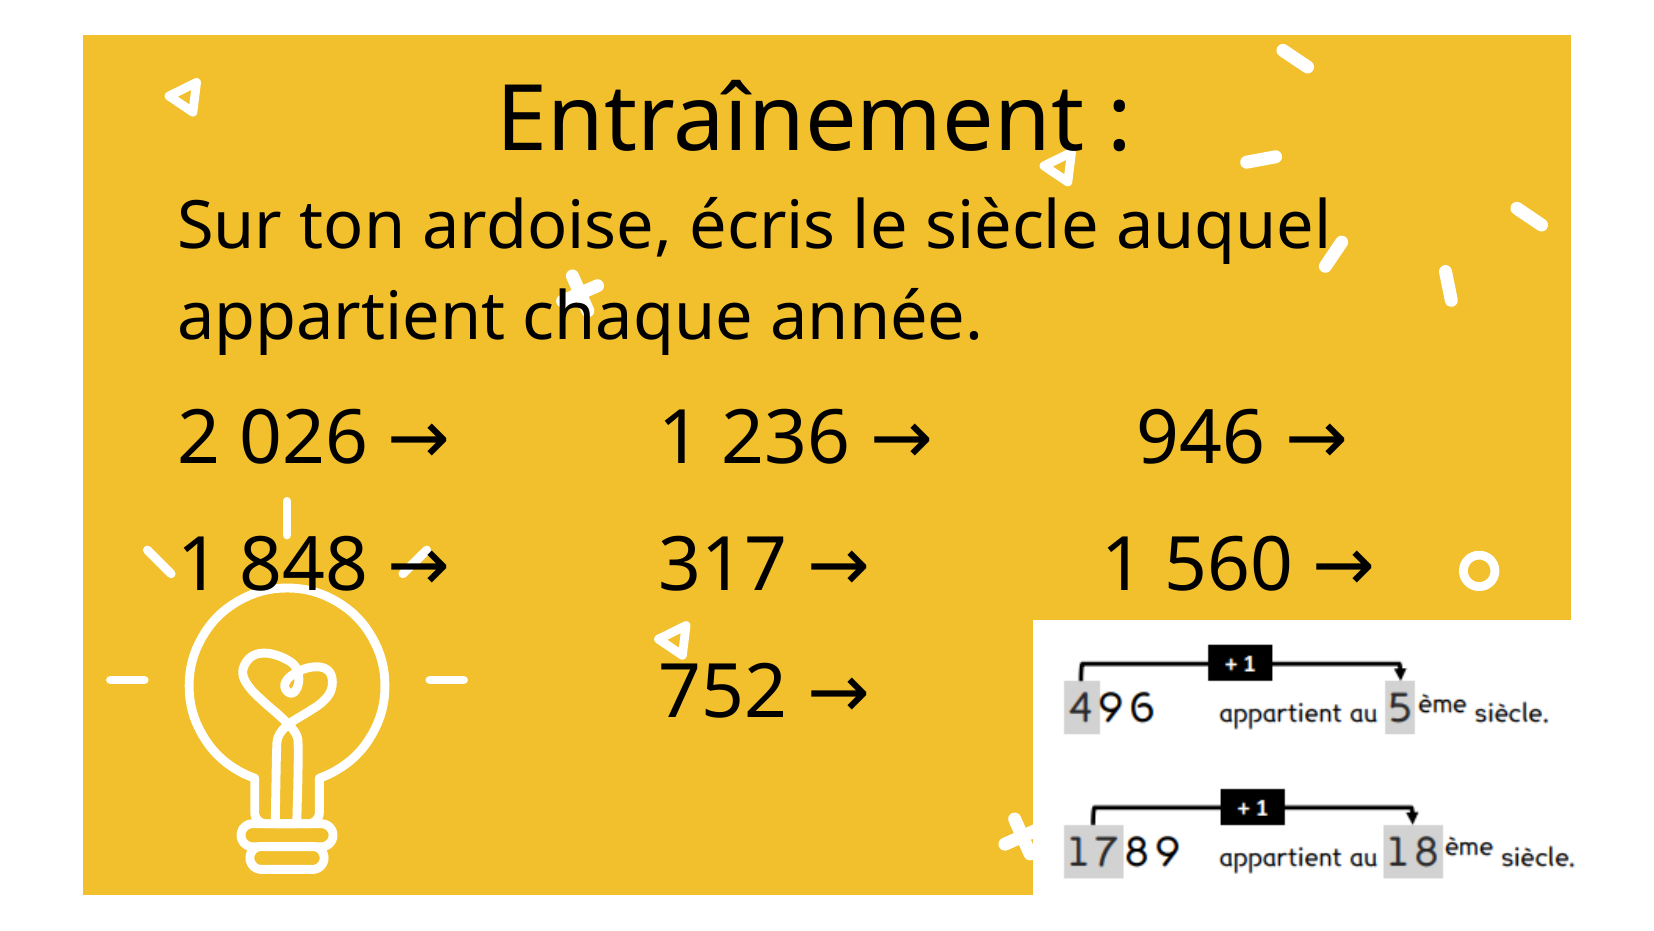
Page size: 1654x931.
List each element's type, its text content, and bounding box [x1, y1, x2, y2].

picture [1033, 620, 1589, 910]
subtitle Sur ton ardoise, écris le siècle auquel appartient chaque année. 2 026 → 1 236 → 946 → 1 848 → 317 → 1 560 → 752 → [177, 177, 1565, 741]
title Entraînement : [82, 37, 1571, 193]
